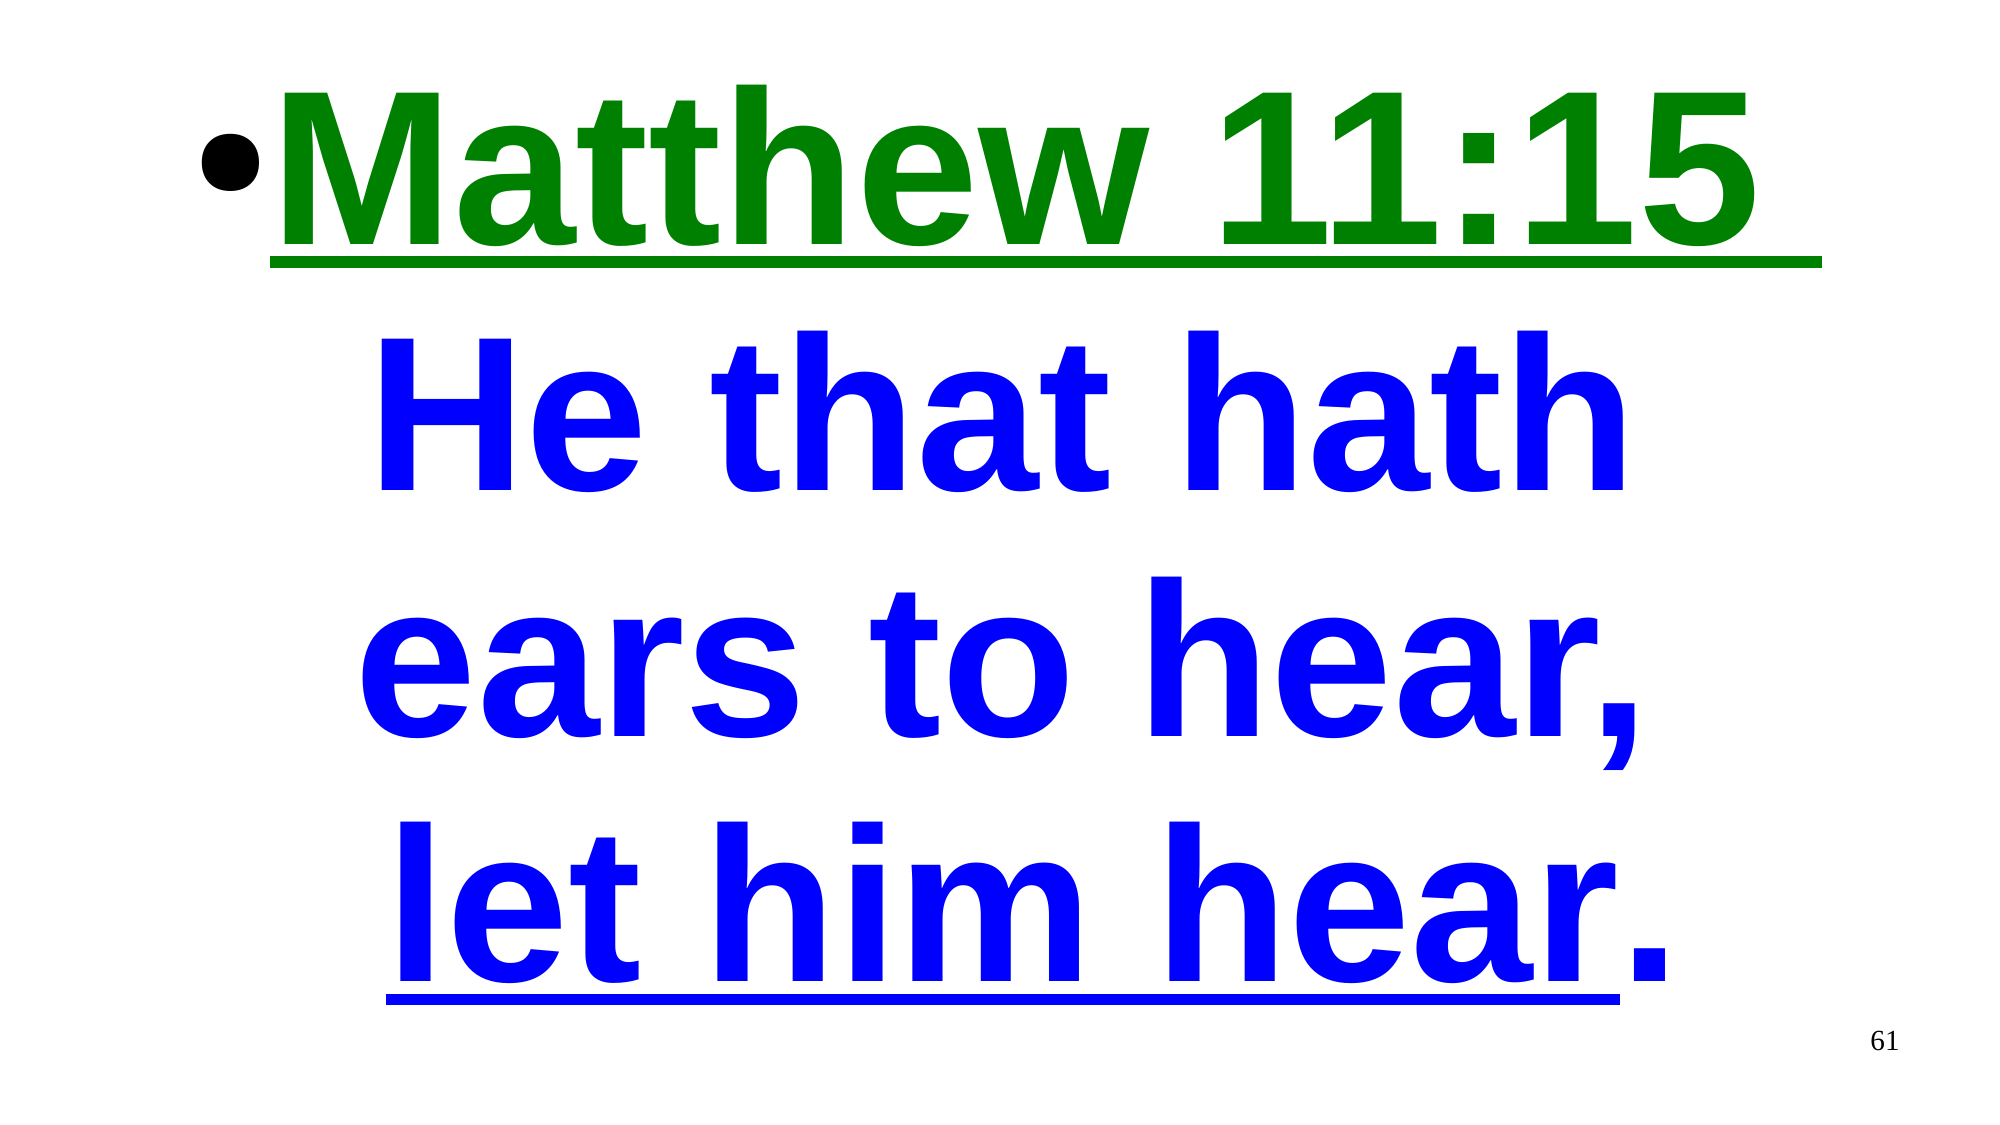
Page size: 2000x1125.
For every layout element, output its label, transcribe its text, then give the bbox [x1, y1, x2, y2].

list Matthew 11:15 He that hath ears to hear, let him hear. [45, 45, 1951, 1044]
